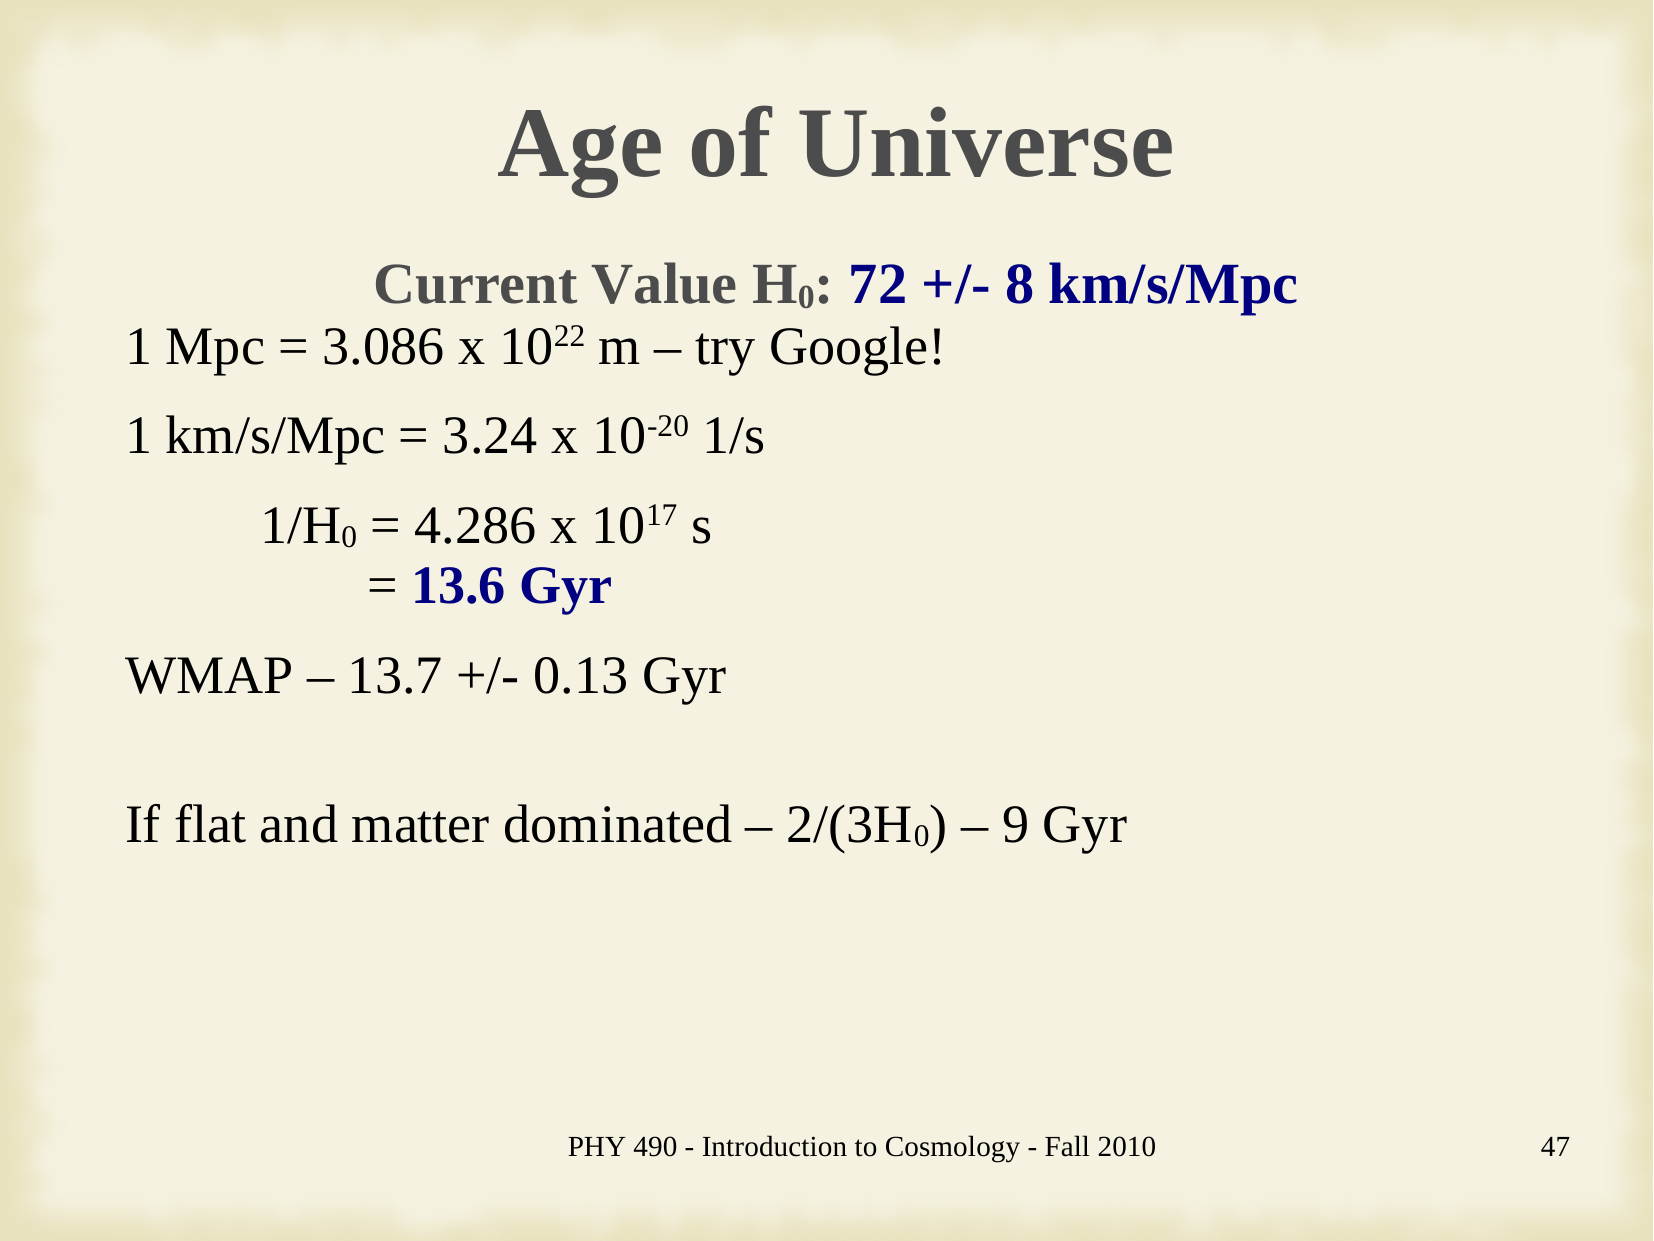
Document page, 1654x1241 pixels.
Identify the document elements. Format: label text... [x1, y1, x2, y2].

text_box Current Value H0: 72 +/- 8 km/s/Mpc 1 Mpc = 3.086 x 1022 m – try Google! 1 km/s/Mpc = 3.24 x 10-20 1/s 1/H0 = 4.286 x 1017 s = 13.6 Gyr WMAP – 13.7 +/- 0.13 Gyr If flat and matter dominated – 2/(3H0) – 9 Gyr [92, 244, 1581, 1063]
text_box Age of Universe [92, 38, 1581, 244]
picture [0, 0, 1653, 1241]
